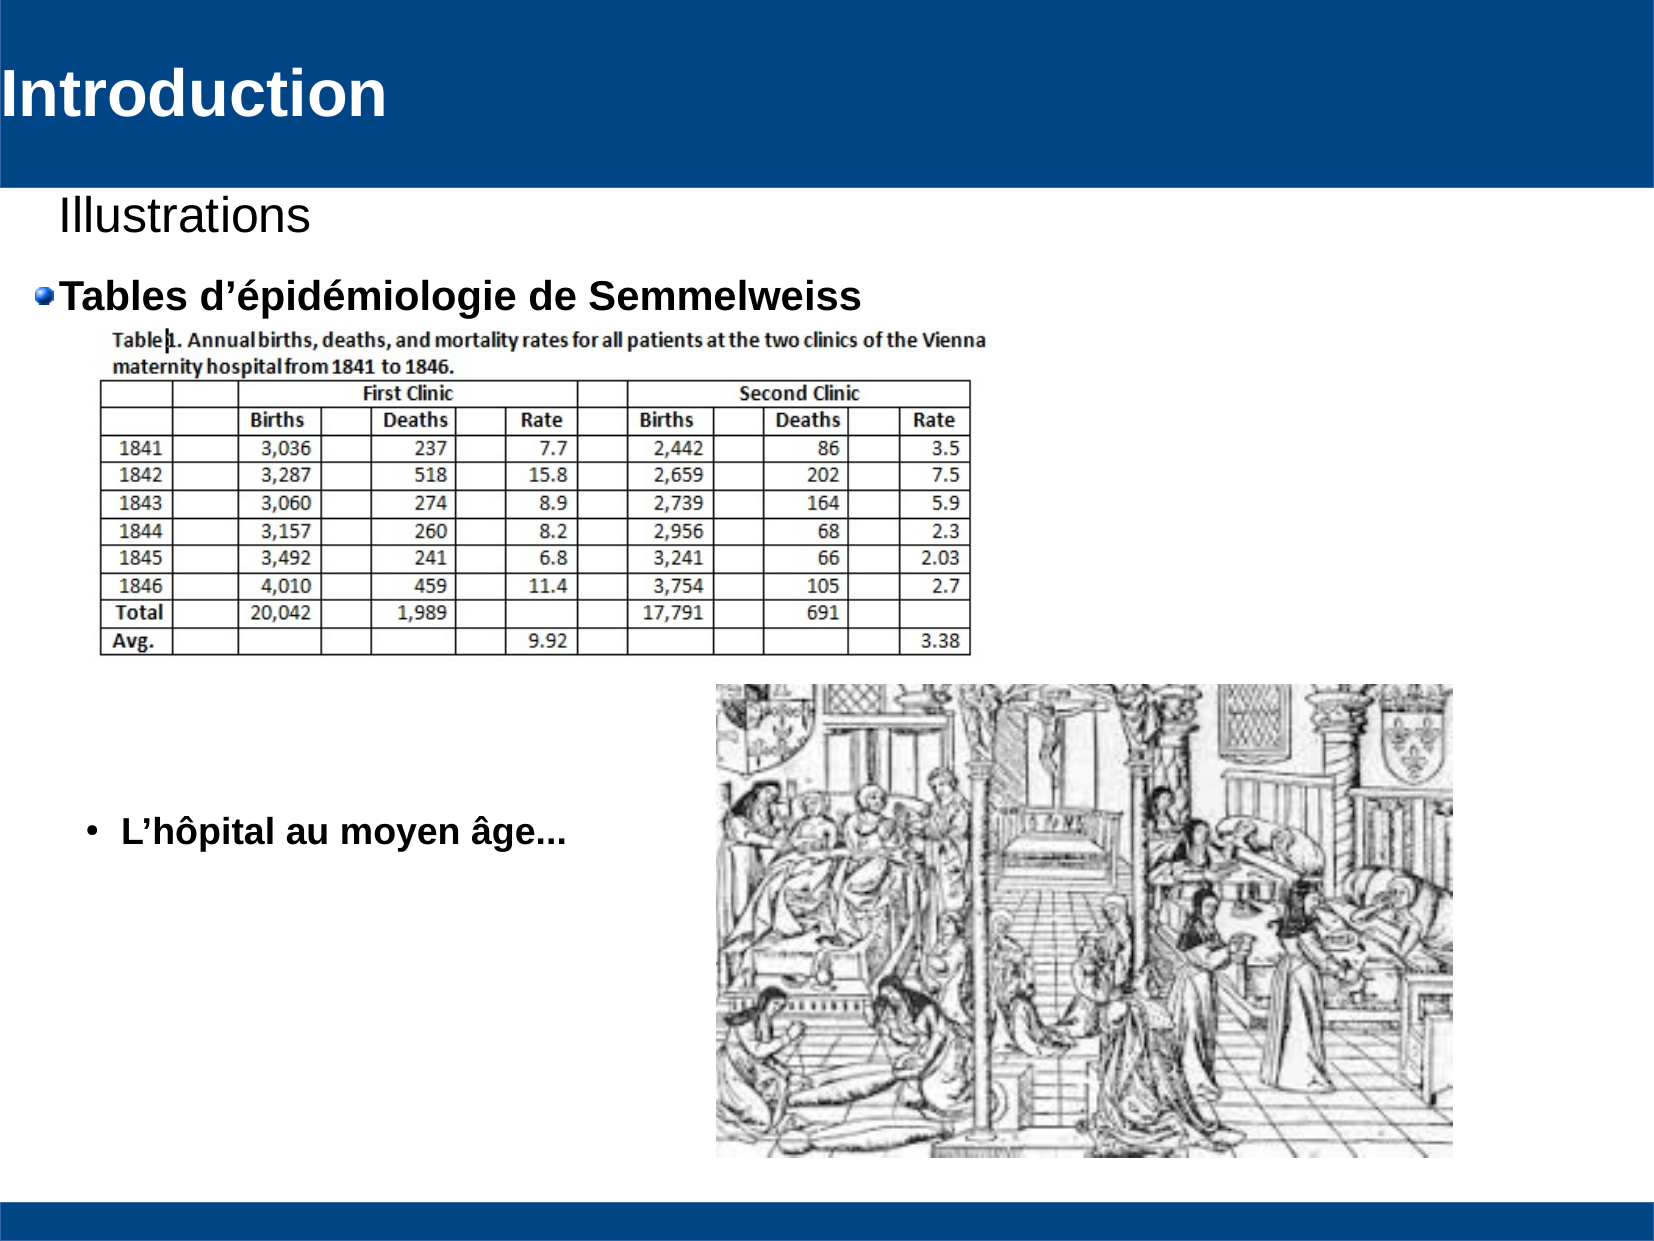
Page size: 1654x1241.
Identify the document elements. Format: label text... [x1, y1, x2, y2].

text_box L’hôpital au moyen âge... [70, 803, 626, 902]
title Introduction [0, 0, 1654, 188]
picture [716, 684, 1453, 1158]
picture [94, 327, 993, 662]
list Illustrations Tables d’épidémiologie de Semmelweiss [11, 187, 1536, 696]
